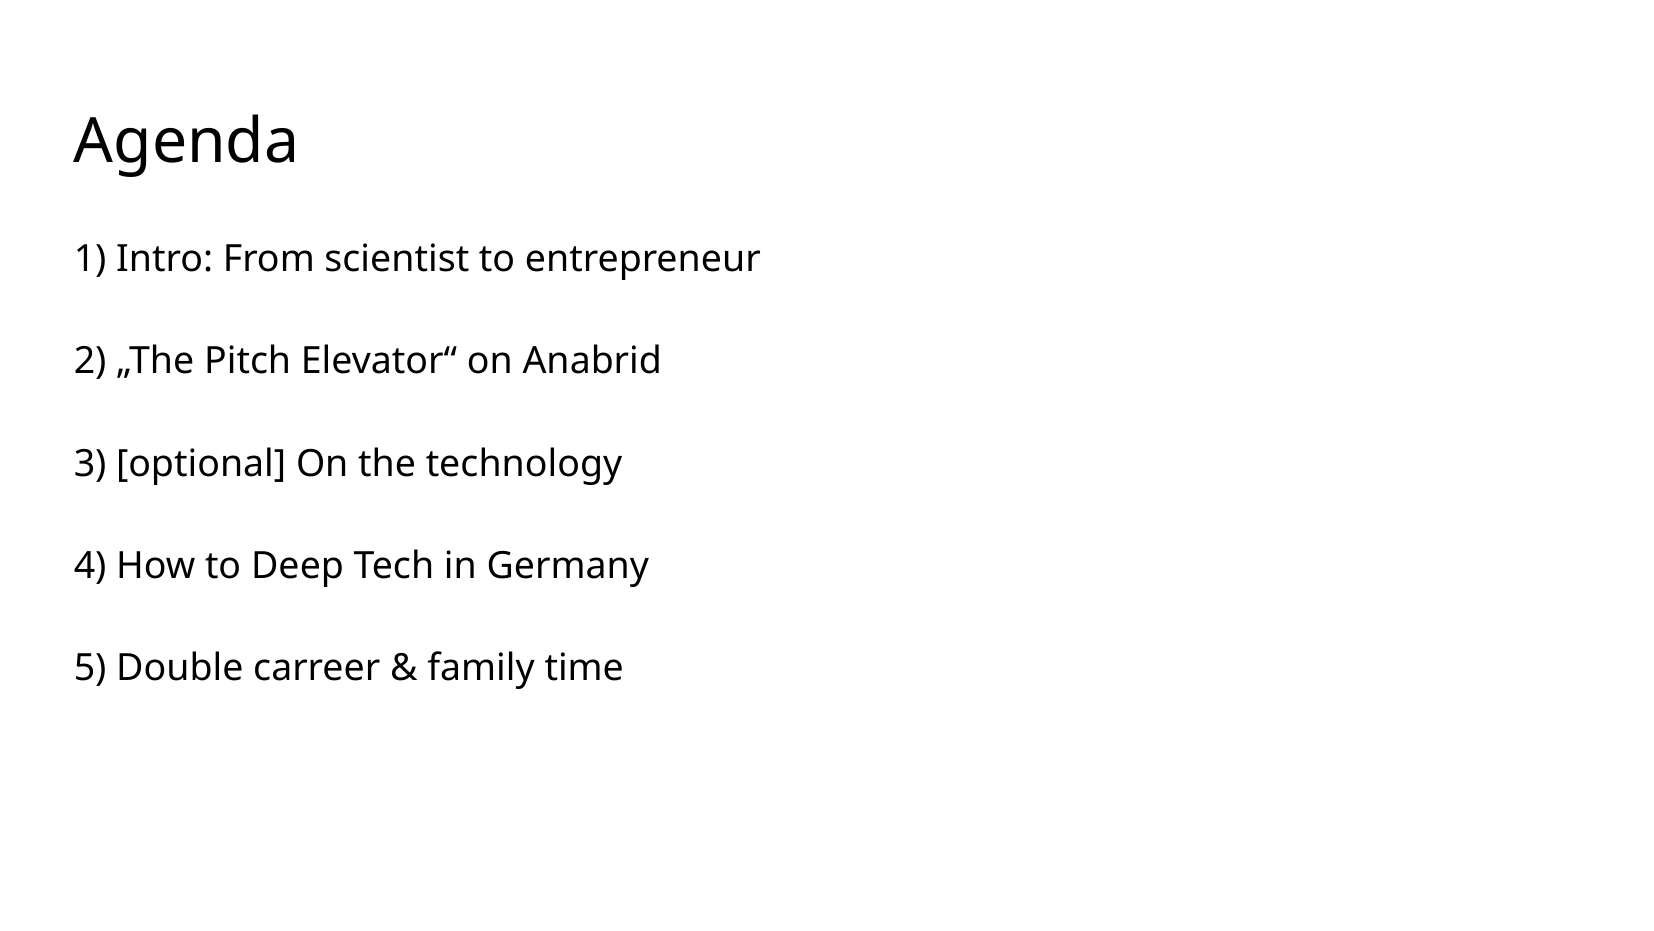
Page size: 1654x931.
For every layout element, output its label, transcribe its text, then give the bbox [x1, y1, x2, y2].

text_box Agenda 1) Intro: From scientist to entrepreneur 2) „The Pitch Elevator“ on Anabrid 3) [optional] On the technology 4) How to Deep Tech in Germany 5) Double carreer & family time [59, 88, 945, 886]
